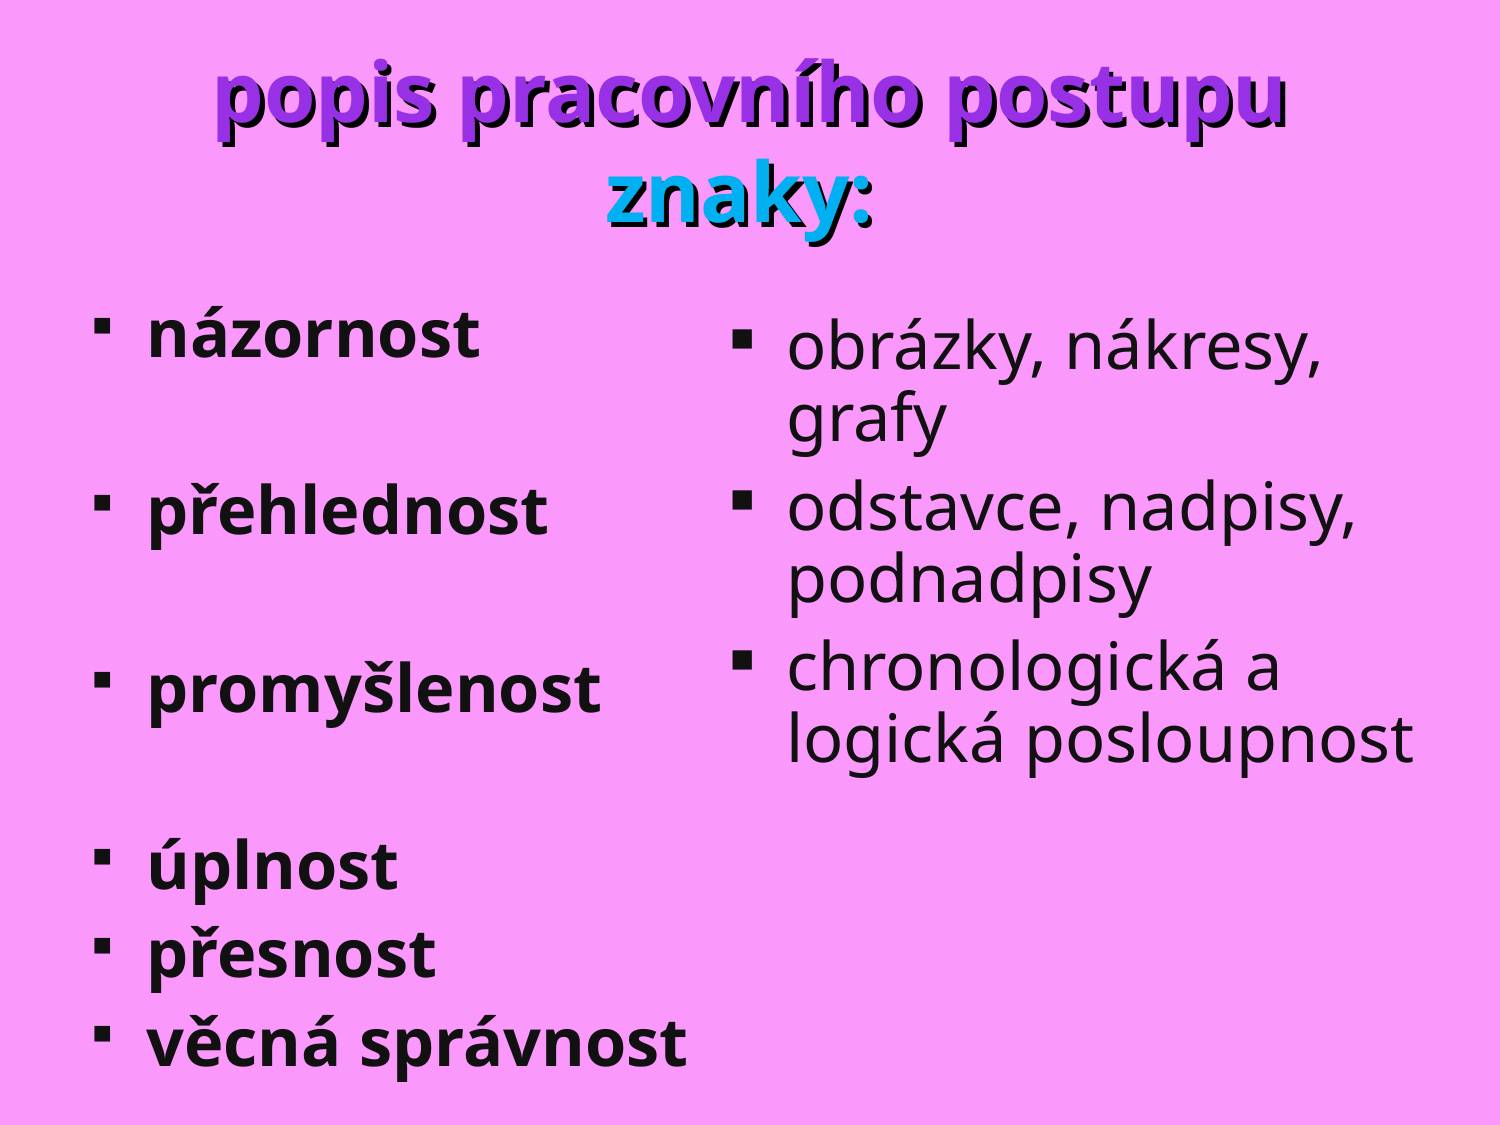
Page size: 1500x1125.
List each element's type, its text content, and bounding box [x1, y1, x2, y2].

list názornost přehlednost promyšlenost úplnost přesnost věcná správnost [75, 292, 797, 1125]
title popis pracovního postupu znaky: [75, 31, 1426, 247]
list obrázky, nákresy, grafy odstavce, nadpisy, podnadpisy chronologická a logická posloupnost [714, 304, 1477, 999]
